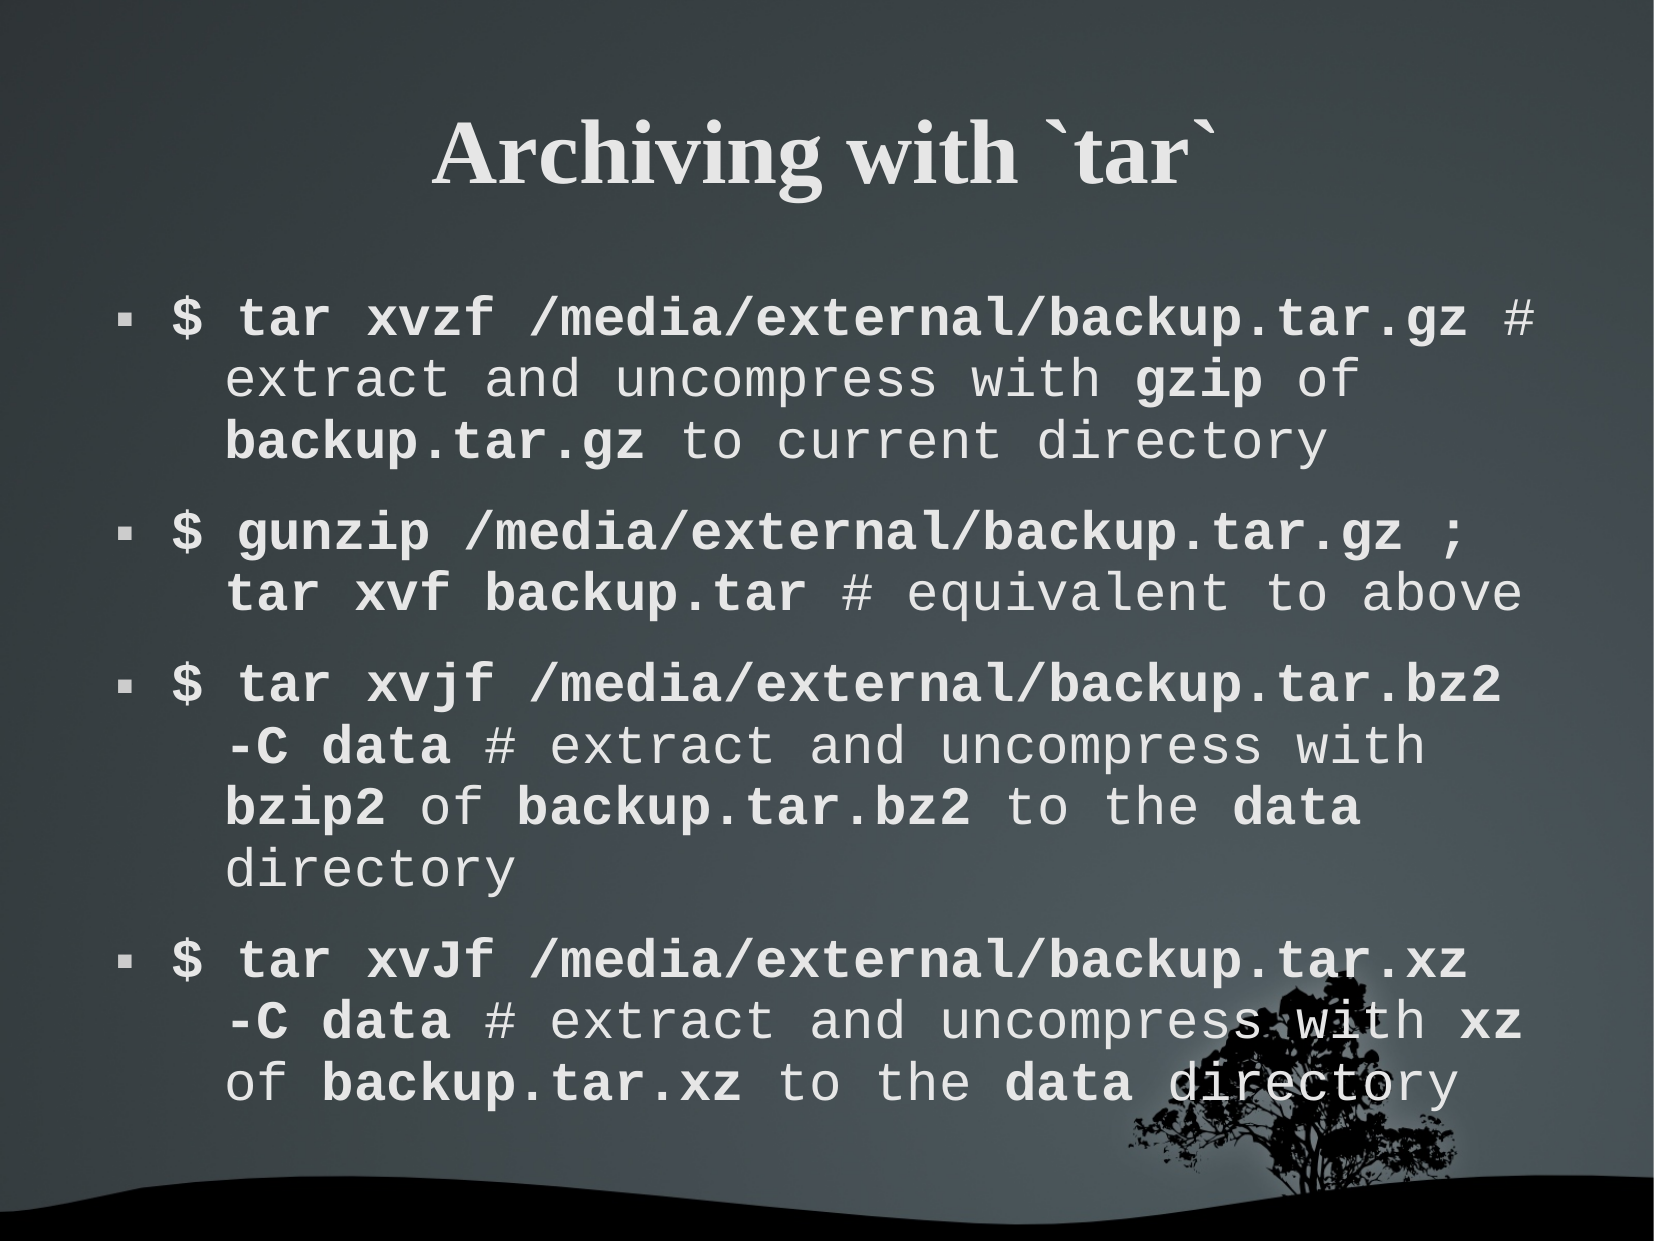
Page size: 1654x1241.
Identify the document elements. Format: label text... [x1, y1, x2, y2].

list $ tar xvzf /media/external/backup.tar.gz # extract and uncompress with gzip of backup.tar.gz to current directory $ gunzip /media/external/backup.tar.gz ; tar xvf backup.tar # equivalent to above $ tar xvjf /media/external/backup.tar.bz2 -C data # extract and uncompress with bzip2 of backup.tar.bz2 to the data directory $ tar xvJf /media/external/backup.tar.xz -C data # extract and uncompress with xz of backup.tar.xz to the data directory [82, 290, 1571, 1135]
picture [0, 0, 1654, 1241]
title Archiving with `tar` [82, 49, 1571, 257]
